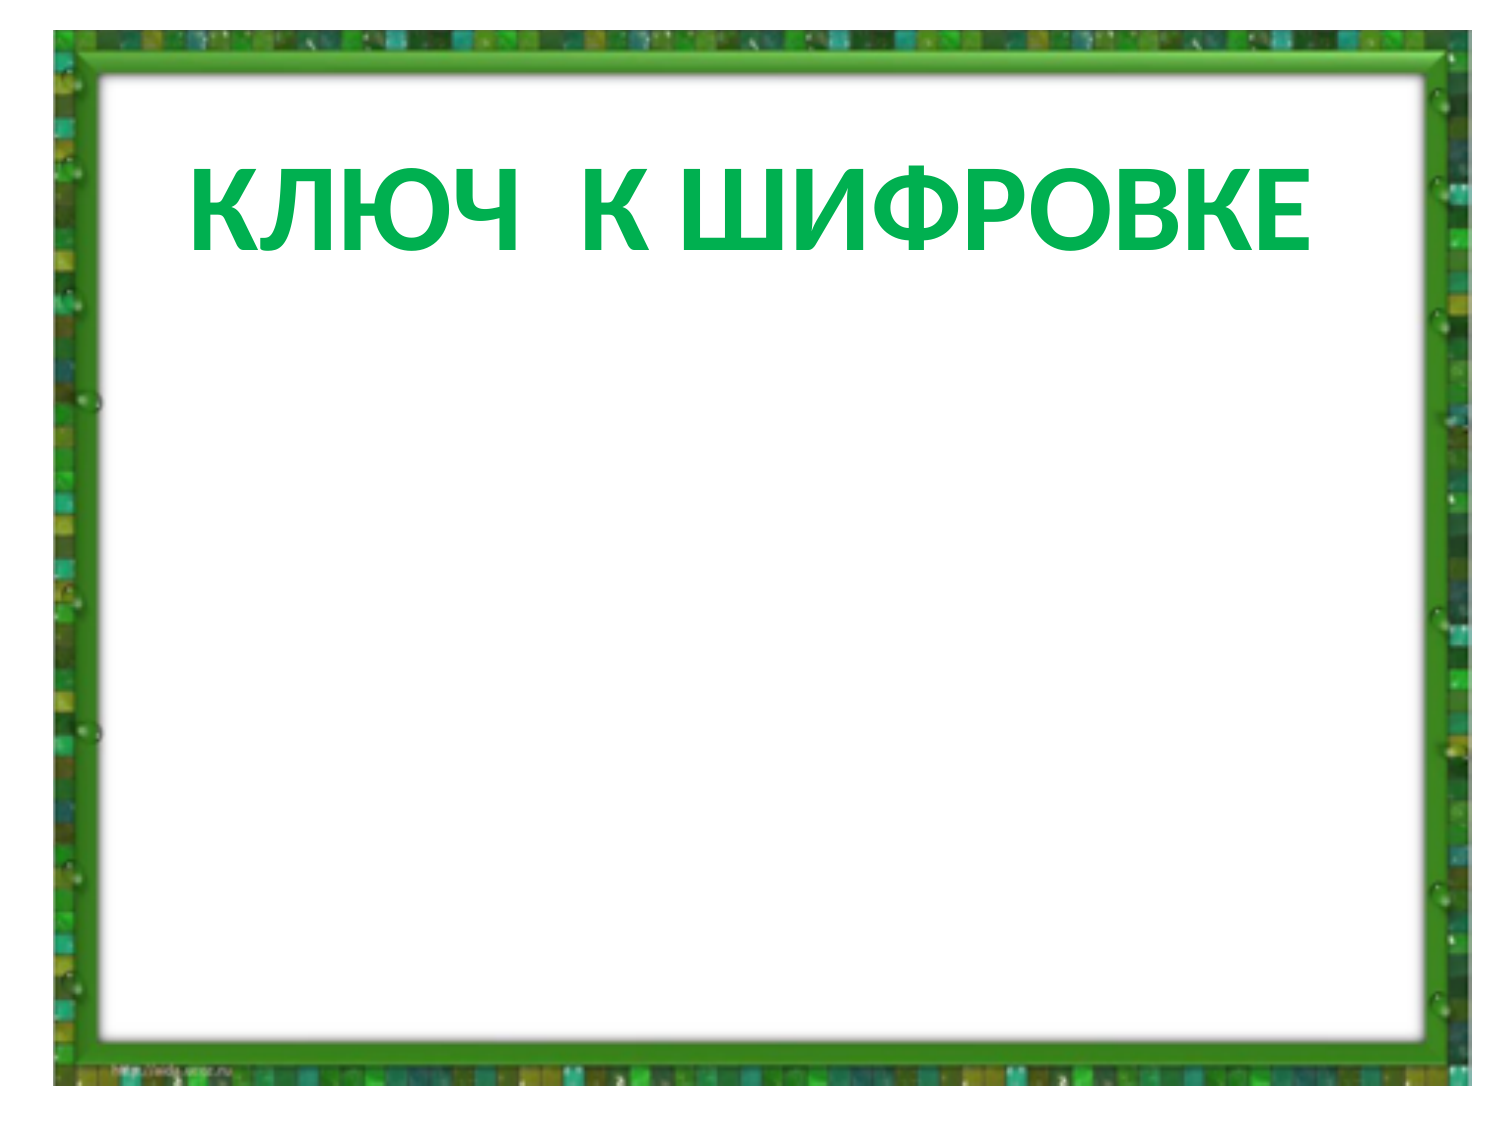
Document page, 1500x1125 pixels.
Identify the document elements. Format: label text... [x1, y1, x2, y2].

picture [53, 30, 1472, 1086]
text_box КЛЮЧ К ШИФРОВКЕ [173, 149, 1329, 289]
